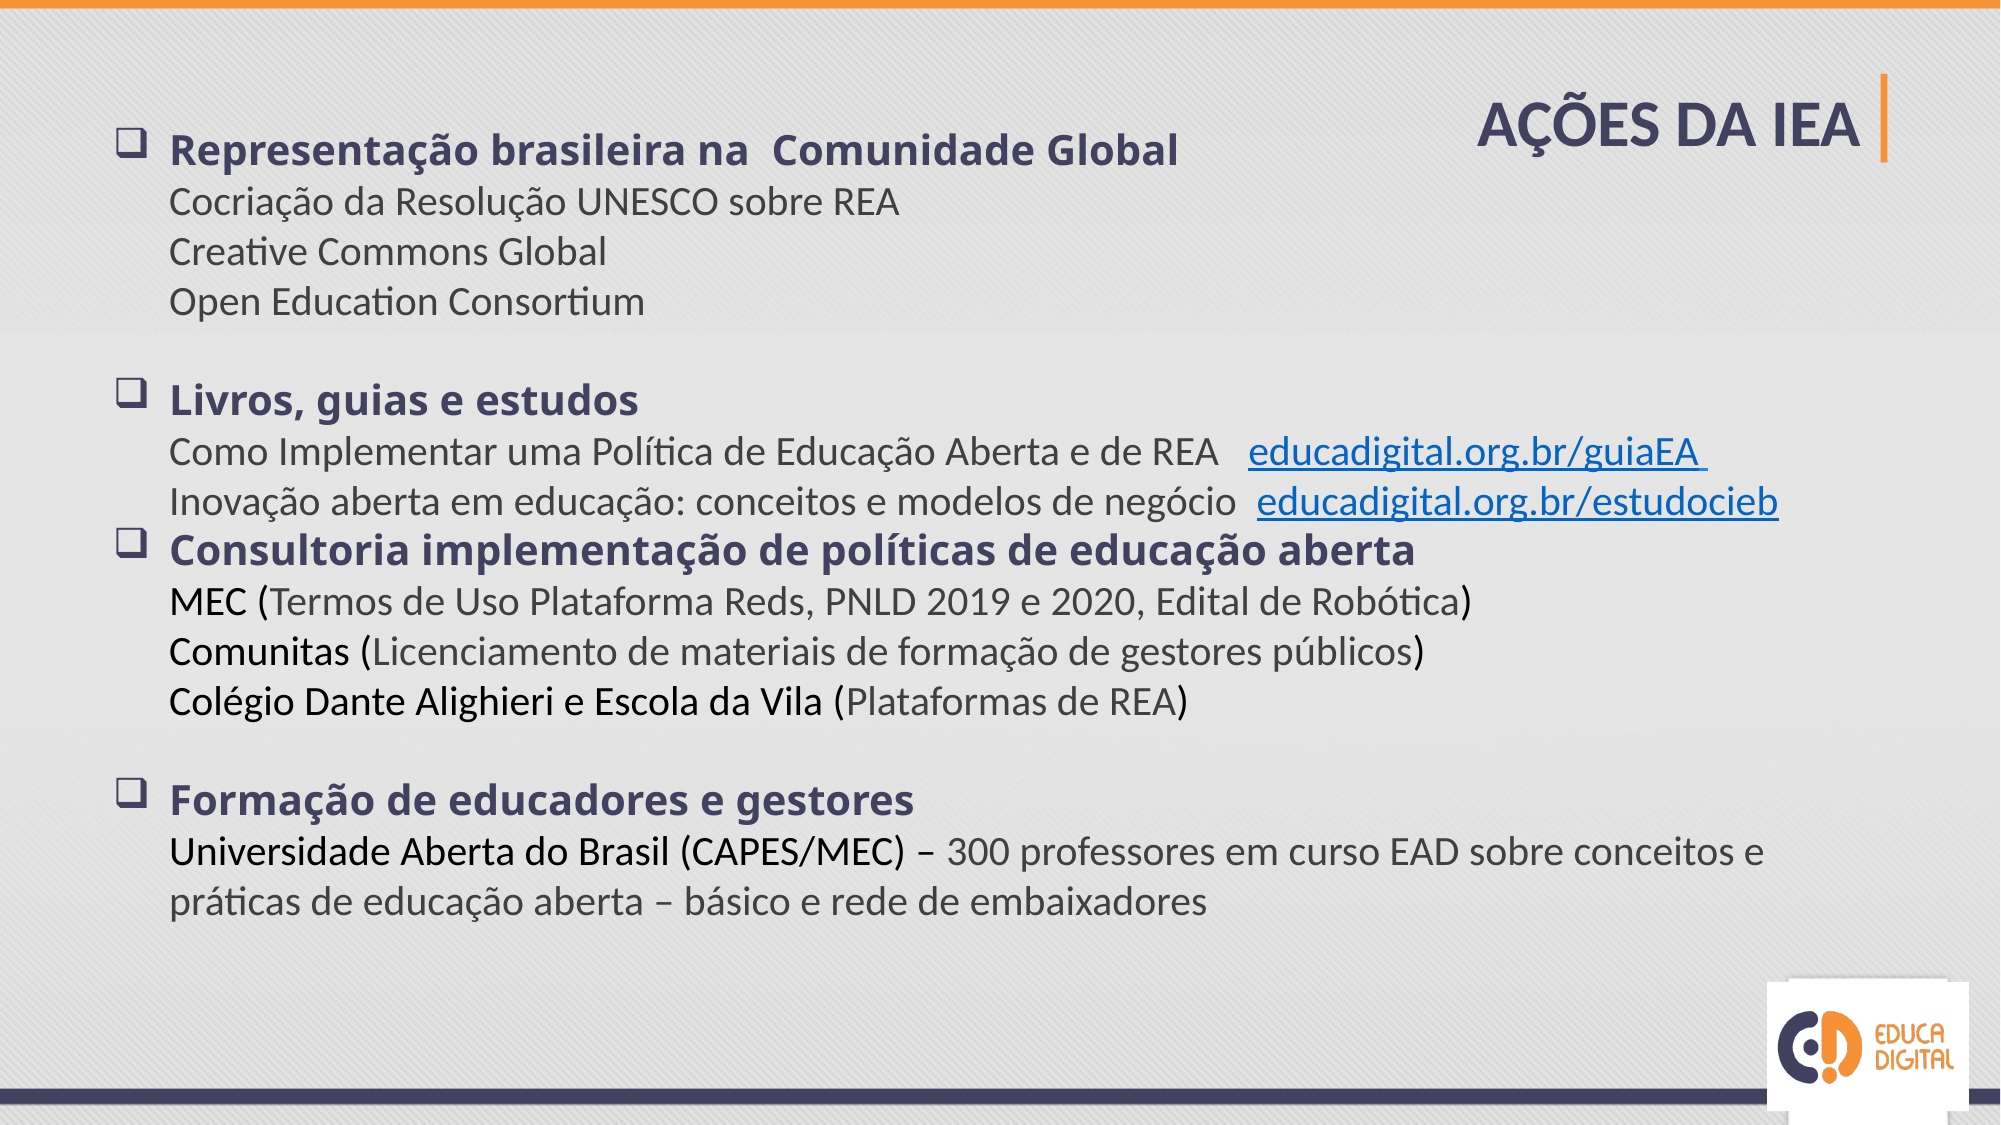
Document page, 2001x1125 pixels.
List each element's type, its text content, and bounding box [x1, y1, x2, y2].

text_box AÇÕES DA IEA| [765, 39, 1923, 176]
picture [0, 0, 2001, 1125]
text_box Representação brasileira na Comunidade Global Cocriação da Resolução UNESCO sobre REA Creative Commons Global Open Education Consortium Livros, guias e estudos Como Implementar uma Política de Educação Aberta e de REA educadigital.org.br/guiaEA Inovação aberta em educação: conceitos e modelos de negócio educadigital.org.br/estudocieb Consultoria implementação de políticas de educação aberta MEC (Termos de Uso Plataforma Reds, PNLD 2019 e 2020, Edital de Robótica) Comunitas (Licenciamento de materiais de formação de gestores públicos) Colégio Dante Alighieri e Escola da Vila (Plataformas de REA) Formação de educadores e gestores Universidade Aberta do Brasil (CAPES/MEC) – 300 professores em curso EAD sobre conceitos e práticas de educação aberta – básico e rede de embaixadores [98, 66, 1858, 932]
